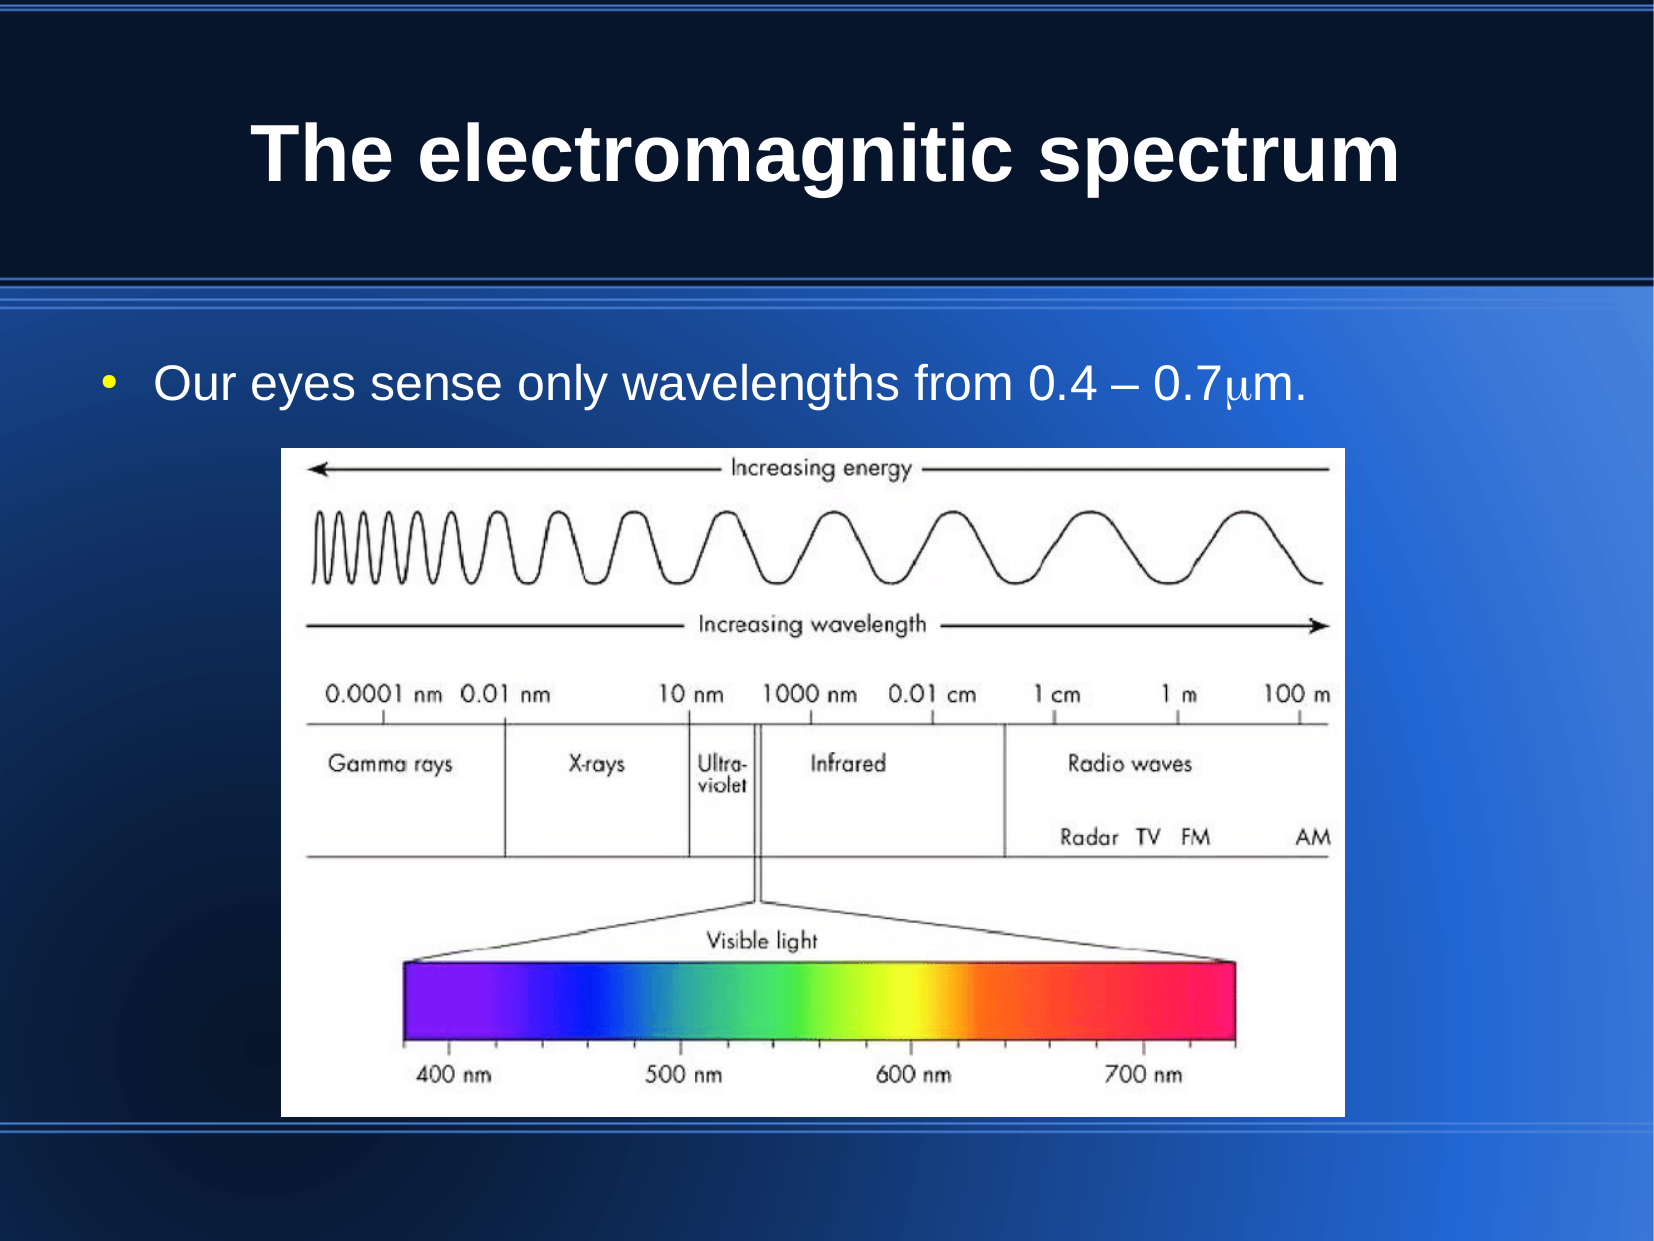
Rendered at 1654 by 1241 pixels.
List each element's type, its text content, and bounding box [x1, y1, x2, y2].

title The electromagnitic spectrum [82, 49, 1571, 257]
list Our eyes sense only wavelengths from 0.4 – 0.7mm. [82, 355, 1571, 1058]
picture [0, 0, 1654, 1241]
